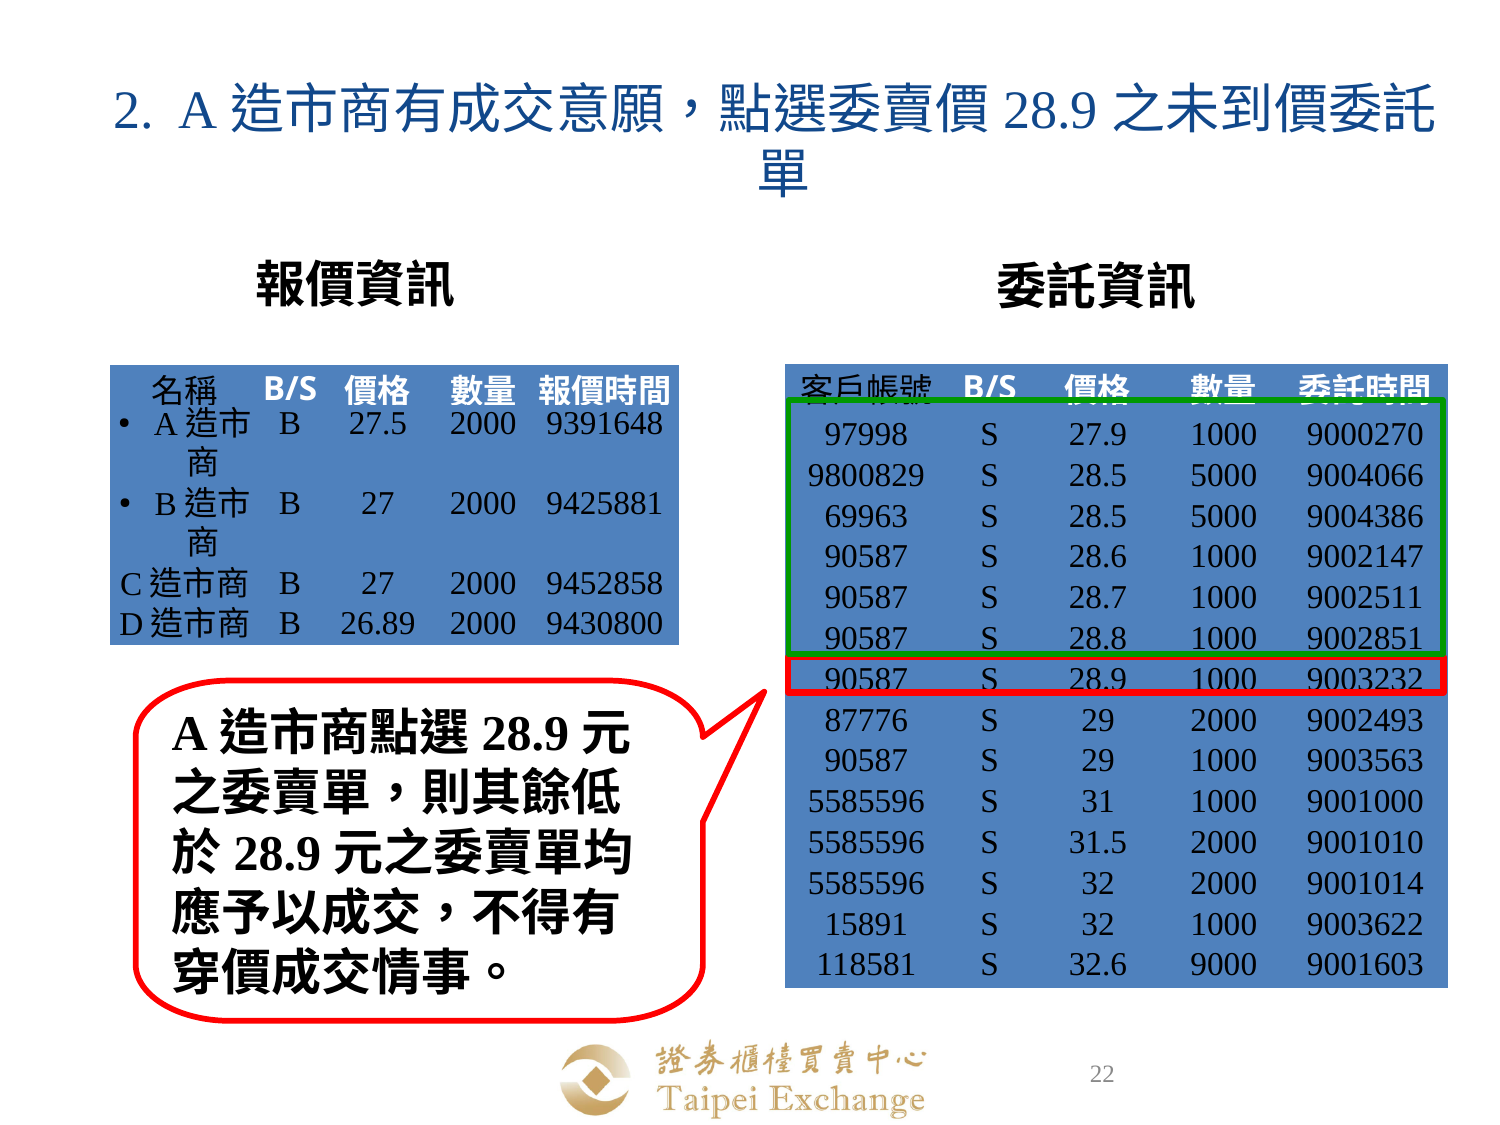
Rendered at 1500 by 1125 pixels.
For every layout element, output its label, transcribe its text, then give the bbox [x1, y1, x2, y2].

table_cell 9001000 [1283, 783, 1448, 824]
text_box A造市商點選28.9元之委賣單，則其餘低於28.9元之委賣單均應予以成交，不得有穿價成交情事。 [135, 680, 765, 1021]
table_header 價格 [1032, 364, 1165, 400]
table_cell 9000270 [1443, 416, 1448, 456]
table_cell 9003622 [1283, 905, 1448, 946]
table_cell 97998 [785, 416, 789, 456]
table_cell 29 [1032, 742, 1165, 783]
table_cell 90587 [785, 742, 947, 783]
table_cell B [260, 565, 320, 605]
table_cell 9003232 [1283, 660, 1448, 701]
table_cell S [947, 696, 1032, 701]
table_cell S [947, 742, 1032, 783]
table_cell 9003563 [1283, 742, 1448, 783]
table_header 數量 [465, 391, 473, 402]
table_cell 9000 [1165, 946, 1283, 988]
table_cell B造市商 [110, 485, 260, 565]
table_cell 1000 [1165, 783, 1283, 824]
table_cell 1000 [1211, 669, 1219, 689]
table_header 客戶帳號 [841, 385, 858, 392]
table_cell 27 [320, 565, 435, 605]
table_cell 9800829 [785, 456, 789, 497]
text_box [789, 400, 1443, 654]
table_cell 1000 [1165, 905, 1283, 946]
table_header 價格 [1107, 384, 1116, 391]
table_cell 9004066 [1443, 456, 1448, 497]
table_cell 2000 [435, 405, 531, 485]
table_cell 28.9 [1089, 679, 1097, 689]
table_cell 1000 [1165, 660, 1283, 689]
table_cell 28.9 [1032, 696, 1165, 701]
table_cell B [260, 605, 320, 645]
table_cell 28.9 [1032, 660, 1165, 689]
table_cell 9001014 [1283, 865, 1448, 905]
table_cell B [260, 485, 320, 565]
table_cell S [947, 701, 1032, 742]
table_header 委託時間 [1371, 393, 1390, 400]
table_header 價格 [387, 385, 396, 392]
table_cell 27.5 [320, 405, 435, 485]
table_cell 9001010 [1283, 824, 1448, 865]
table_header 委託時間 [1378, 381, 1390, 390]
table_cell 87776 [785, 701, 947, 742]
table_cell 29 [1032, 701, 1165, 742]
table_cell 9002511 [1443, 579, 1448, 620]
table_cell 90587 [785, 695, 947, 701]
table_header 名稱 [161, 381, 172, 388]
table_cell 9004386 [1443, 497, 1448, 538]
table_cell 2000 [435, 605, 531, 645]
table_cell 90587 [845, 669, 853, 689]
table_cell 31 [1032, 783, 1165, 824]
table_cell 27 [320, 485, 435, 565]
table_cell 9452858 [531, 565, 679, 605]
table_header 價格 [1107, 391, 1112, 400]
text_box 報價資訊 [240, 244, 513, 321]
table_cell 90587 [785, 620, 789, 654]
table_cell 118581 [785, 946, 947, 988]
table_header 委託時間 [1283, 364, 1448, 416]
table_cell 90587 [791, 660, 947, 689]
table_header 客戶帳號 [785, 364, 947, 416]
text_box [1074, 1042, 1426, 1103]
title 2. A造市商有成交意願，點選委賣價28.9之未到價委託單 [53, 31, 1471, 249]
table_cell A造市商 [110, 405, 260, 485]
table_cell 28.9 [1114, 669, 1122, 680]
table_cell 9002851 [1443, 620, 1448, 660]
table_cell 9003232 [1344, 669, 1352, 689]
table_cell 5585596 [785, 783, 947, 824]
table_cell 9425881 [531, 485, 679, 565]
table_header 名稱 [110, 365, 260, 405]
table_cell 9003232 [1283, 660, 1440, 689]
table_cell 2000 [1165, 701, 1283, 742]
table_cell 5585596 [785, 824, 947, 865]
table_header 價格 [360, 401, 370, 405]
table_cell S [947, 824, 1032, 865]
table_cell 9391648 [531, 405, 679, 485]
table_cell D造市商 [110, 605, 260, 645]
table_header 報價時間 [617, 382, 629, 391]
table_header 數量 [435, 365, 531, 405]
table_cell S [947, 783, 1032, 824]
table_cell 31.5 [1032, 824, 1165, 865]
table_header B/S [260, 365, 320, 405]
table_cell 32 [1032, 905, 1165, 946]
table_cell 9003232 [1327, 669, 1335, 689]
table_cell 1000 [1165, 742, 1283, 783]
table_cell 9001603 [1283, 946, 1448, 988]
table_cell 9002147 [1443, 538, 1448, 579]
table_cell B [260, 405, 320, 485]
table_header 報價時間 [531, 365, 679, 405]
table_cell 2000 [1165, 824, 1283, 865]
table_cell 32 [1032, 865, 1165, 905]
table_cell 90587 [785, 579, 789, 620]
table_header B/S [947, 364, 1032, 400]
table_cell 1000 [1165, 696, 1283, 701]
table_cell S [947, 905, 1032, 946]
table_cell 90587 [785, 538, 789, 579]
table_cell 5585596 [785, 865, 947, 905]
table_header 名稱 [201, 399, 212, 405]
table_cell S [947, 946, 1032, 988]
table_cell 26.89 [320, 605, 435, 645]
table_cell S [947, 865, 1032, 905]
table_cell 2000 [435, 485, 531, 565]
table_cell S [947, 660, 1032, 689]
table_cell 2000 [1165, 865, 1283, 905]
table_cell 1000 [1244, 669, 1252, 689]
table_header 價格 [320, 365, 435, 405]
table_cell 9430800 [531, 605, 679, 645]
table_cell 32.6 [1032, 946, 1165, 988]
table_header 名稱 [164, 394, 178, 402]
table_cell 69963 [785, 497, 789, 538]
table_cell 2000 [435, 565, 531, 605]
table_header 價格 [387, 392, 392, 405]
text_box 委託資訊 [981, 246, 1254, 323]
table_cell 1000 [1227, 669, 1235, 689]
table_header 數量 [1165, 364, 1283, 400]
table_cell 9002493 [1283, 701, 1448, 742]
table_cell C造市商 [110, 565, 260, 605]
table_cell 15891 [785, 905, 947, 946]
table_header 數量 [1205, 390, 1213, 400]
